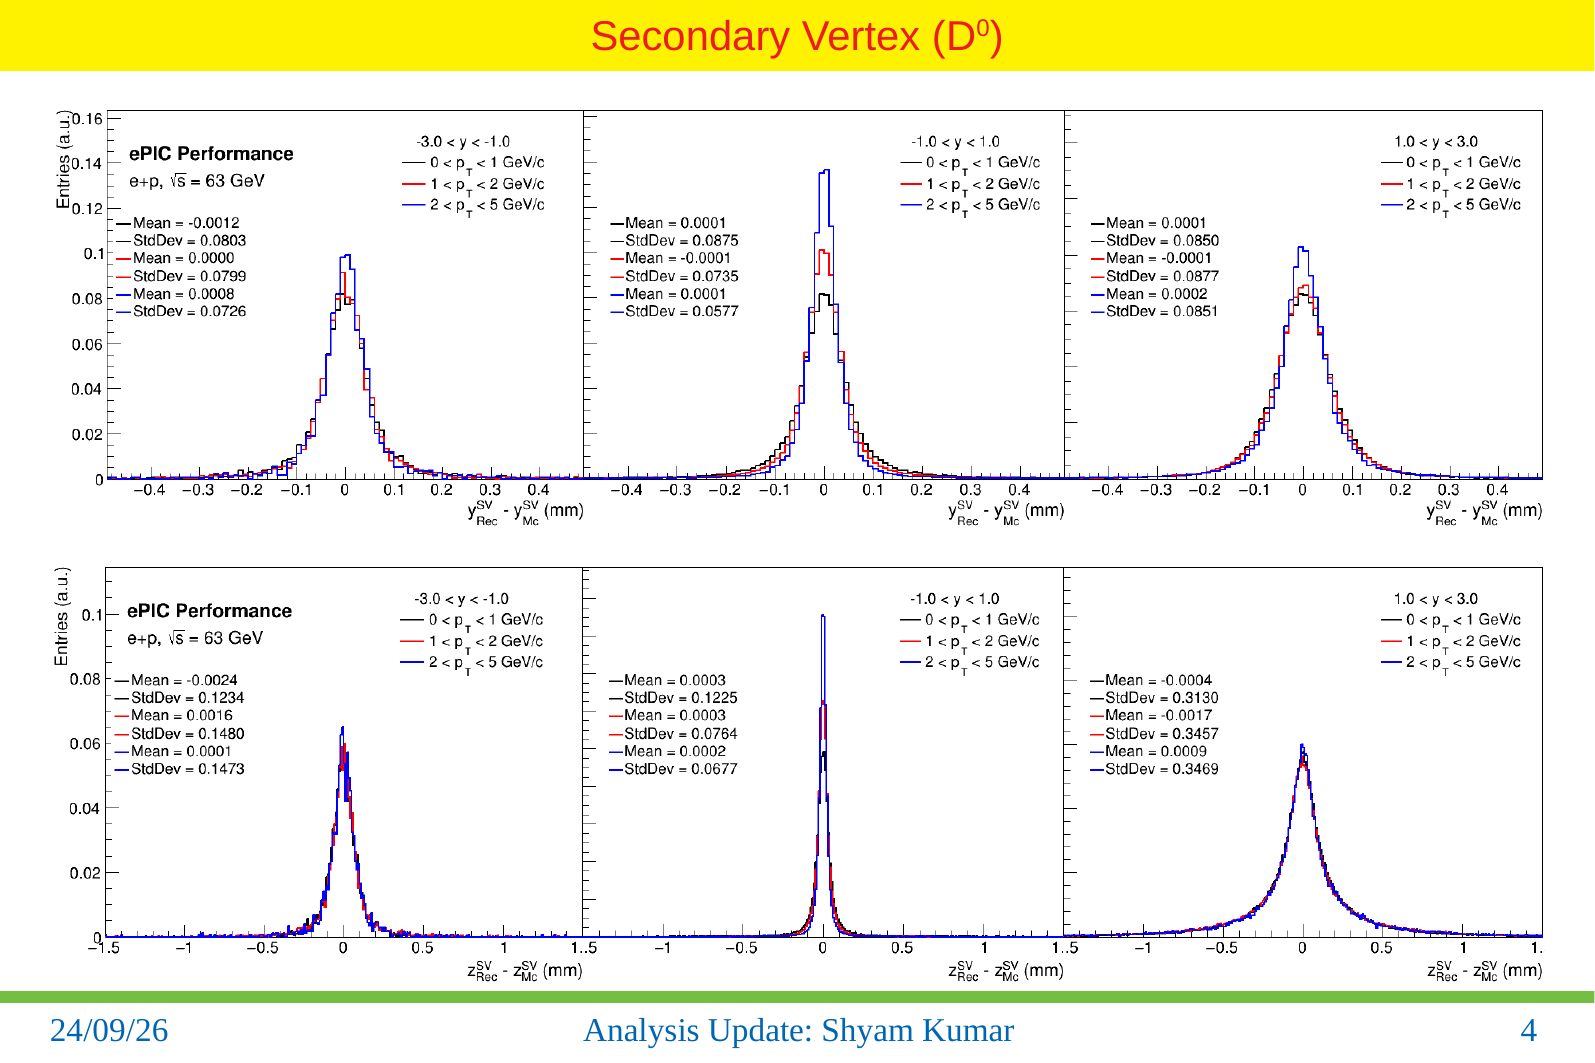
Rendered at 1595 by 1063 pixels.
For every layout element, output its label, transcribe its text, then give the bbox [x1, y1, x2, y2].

picture [47, 533, 1560, 990]
title Secondary Vertex (D0) [0, 0, 1595, 71]
picture [49, 76, 1560, 532]
